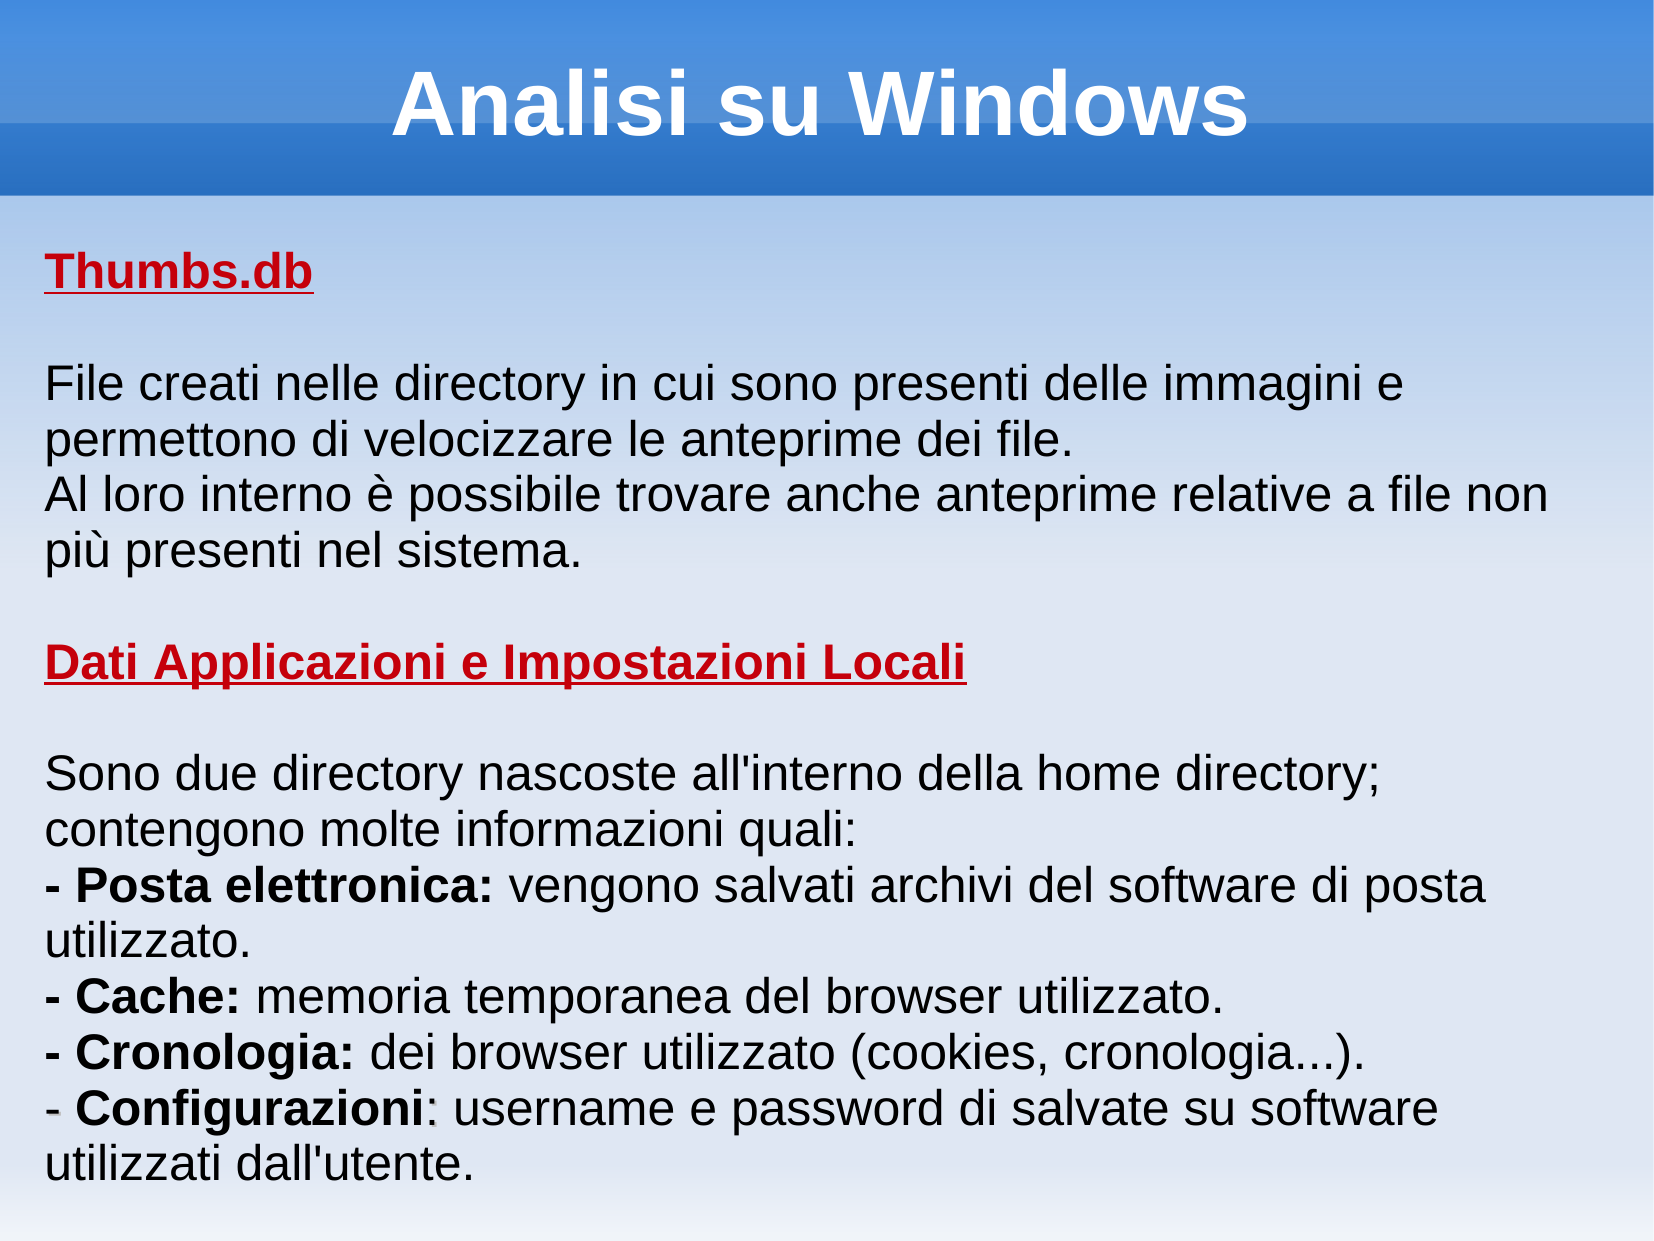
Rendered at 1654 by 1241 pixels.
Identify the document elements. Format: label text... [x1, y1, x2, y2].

text_box Thumbs.db File creati nelle directory in cui sono presenti delle immagini e permettono di velocizzare le anteprime dei file. Al loro interno è possibile trovare anche anteprime relative a file non più presenti nel sistema. Dati Applicazioni e Impostazioni Locali Sono due directory nascoste all'interno della home directory; contengono molte informazioni quali: - Posta elettronica: vengono salvati archivi del software di posta utilizzato. - Cache: memoria temporanea del browser utilizzato. - Cronologia: dei browser utilizzato (cookies, cronologia...). - Configurazioni: username e password di salvate su software utilizzati dall'utente. [29, 236, 1625, 1241]
picture [0, 0, 1654, 1241]
title Analisi su Windows [76, 7, 1565, 200]
